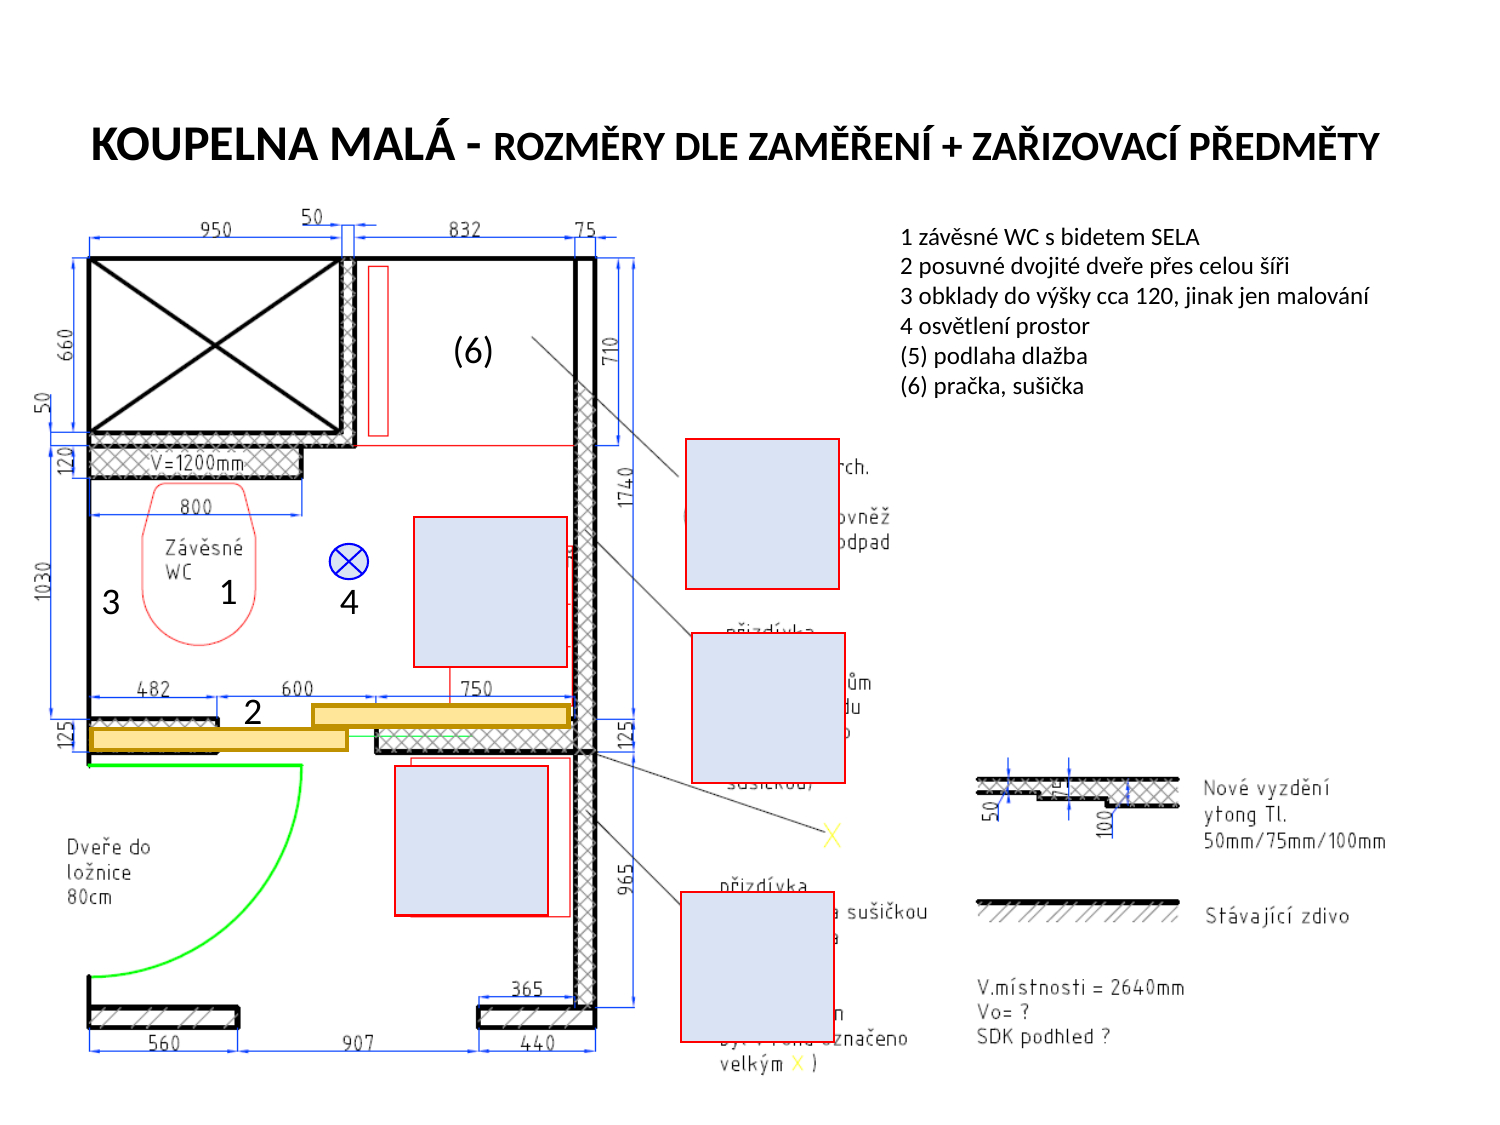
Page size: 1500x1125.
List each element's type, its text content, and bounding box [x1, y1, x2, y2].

text_box [91, 729, 347, 750]
text_box [313, 705, 569, 727]
text_box [685, 439, 839, 589]
text_box 2 [228, 679, 278, 740]
text_box 1 závěsné WC s bidetem SELA 2 posuvné dvojité dveře přes celou šíři 3 obklady do výšky cca 120, jinak jen malování 4 osvětlení prostor (5) podlaha dlažba (6) pračka, sušička [885, 212, 1455, 437]
text_box 3 [86, 569, 136, 630]
text_box [414, 517, 568, 668]
text_box [395, 765, 549, 916]
text_box [681, 892, 835, 1043]
text_box (6) [437, 318, 510, 379]
text_box [329, 543, 369, 569]
text_box 1 [203, 559, 253, 620]
text_box [692, 632, 846, 783]
text_box KOUPELNA MALÁ - ROZMĚRY DLE ZAMĚŘENÍ + ZAŘIZOVACÍ PŘEDMĚTY [76, 103, 1405, 179]
picture [15, 192, 1413, 1086]
text_box 4 [325, 569, 374, 630]
